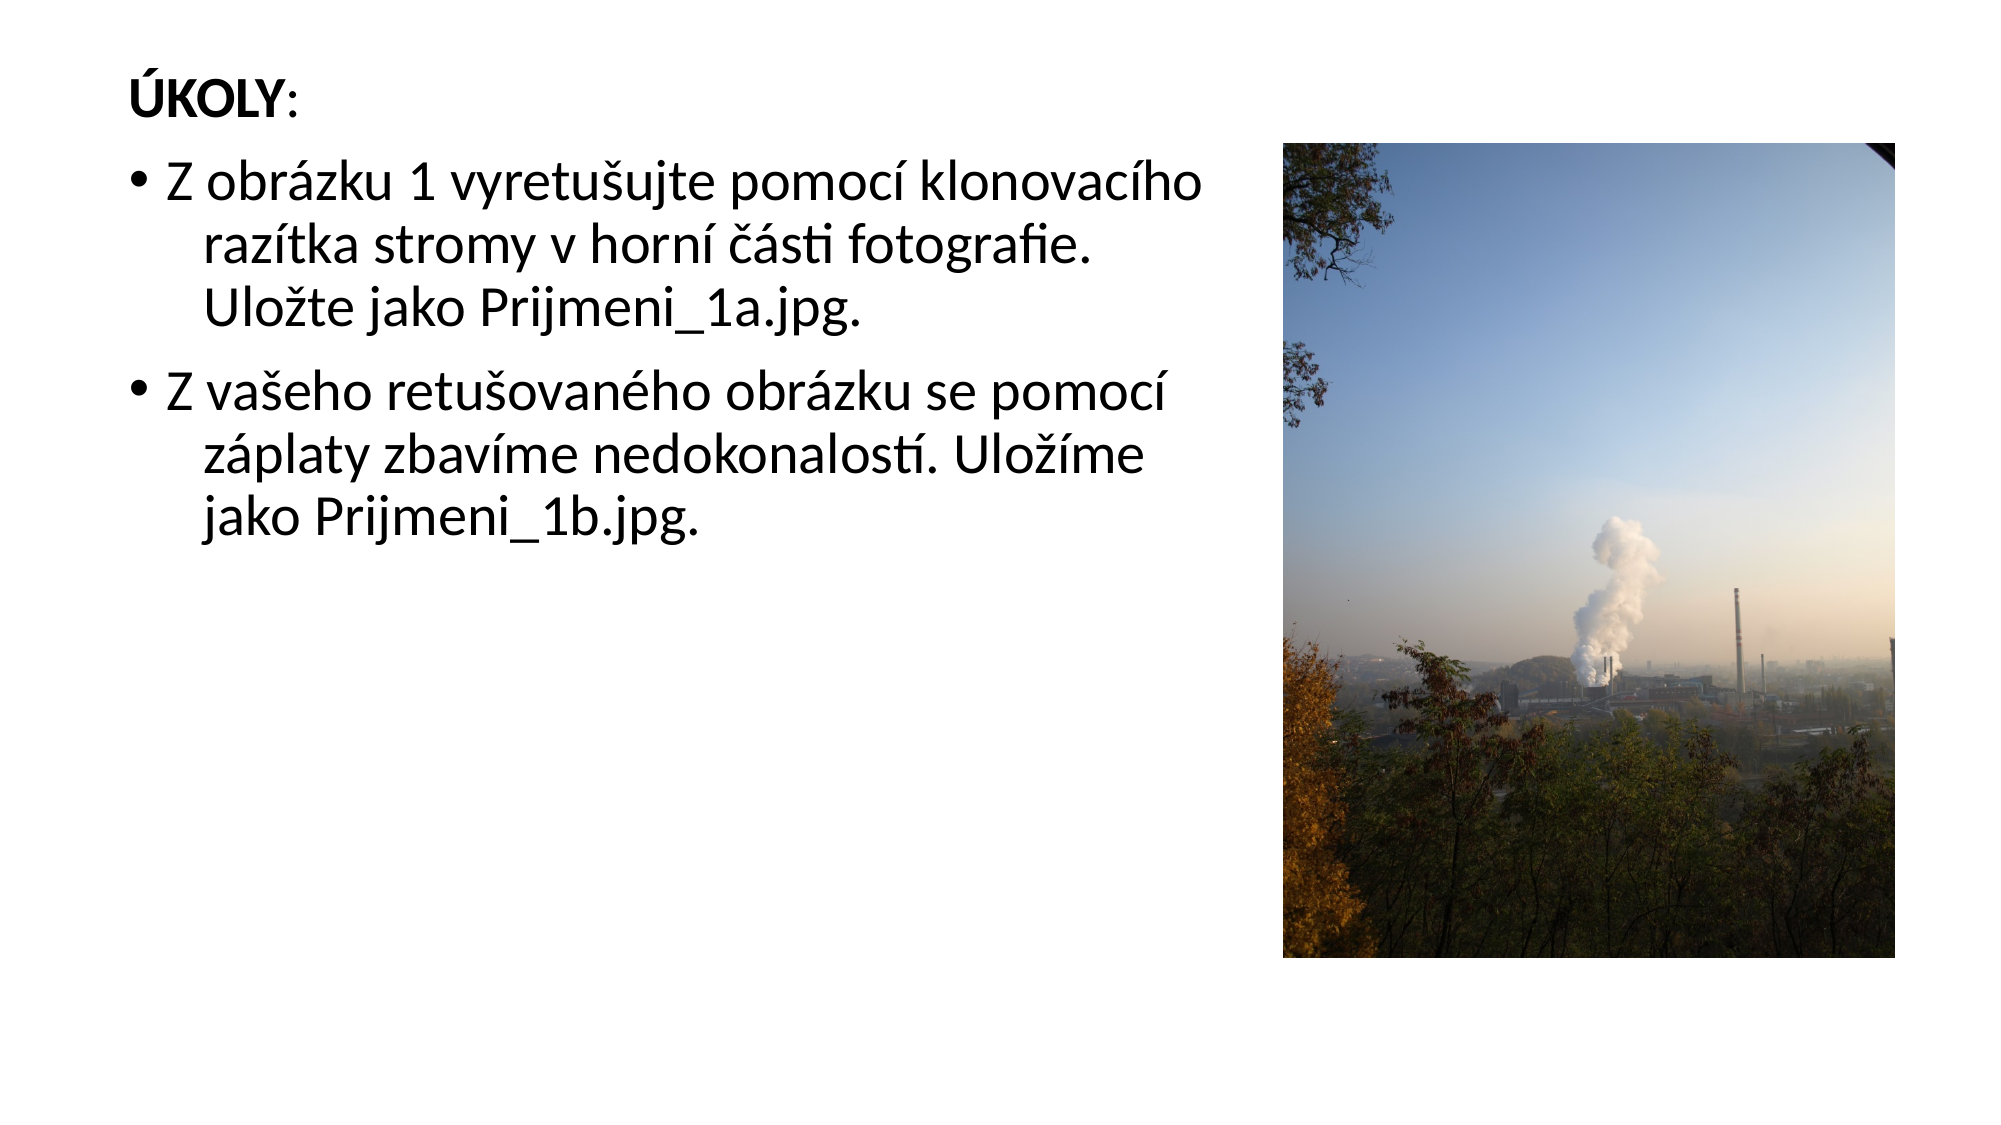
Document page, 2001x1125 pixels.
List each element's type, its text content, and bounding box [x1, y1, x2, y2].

picture [1283, 143, 1895, 958]
list ÚKOLY: Z obrázku 1 vyretušujte pomocí klonovacího razítka stromy v horní části fotografie. Uložte jako Prijmeni_1a.jpg. Z vašeho retušovaného obrázku se pomocí záplaty zbavíme nedokonalostí. Uložíme jako Prijmeni_1b.jpg. [113, 59, 1237, 958]
